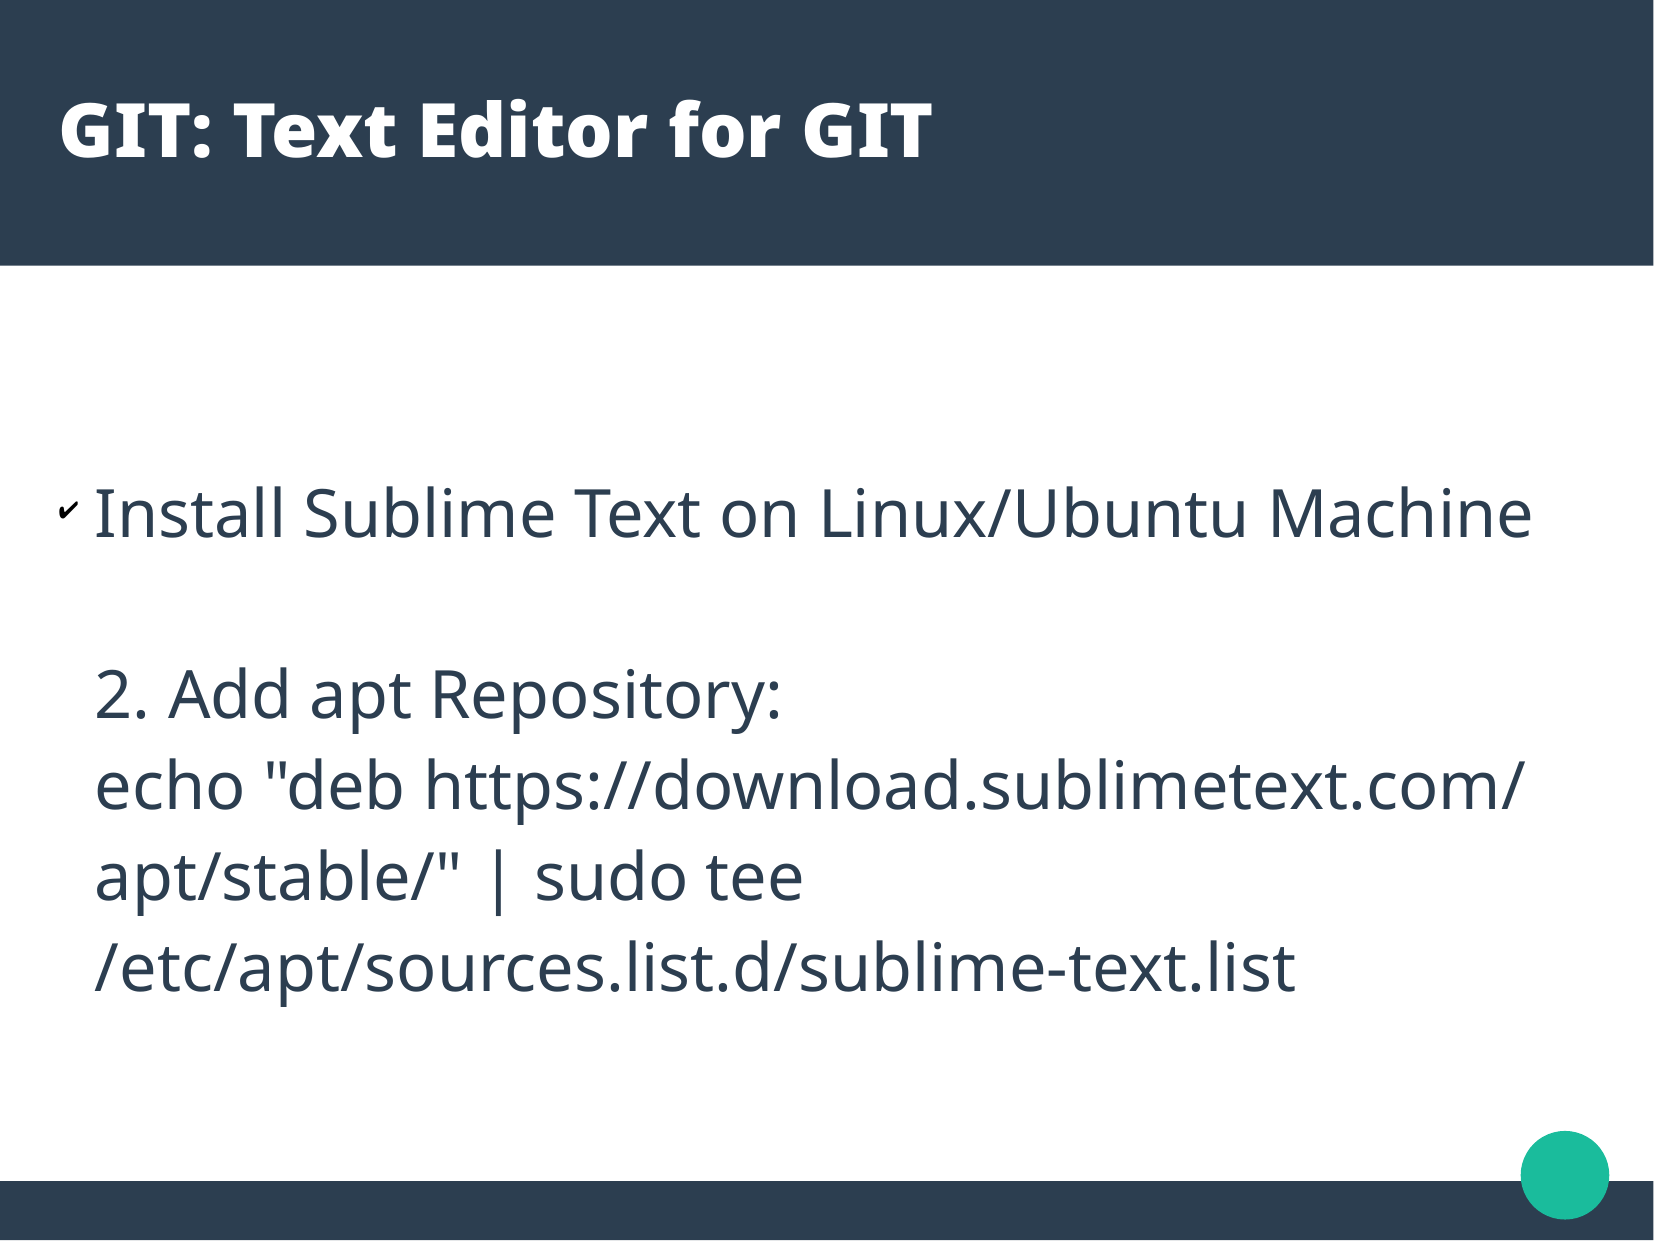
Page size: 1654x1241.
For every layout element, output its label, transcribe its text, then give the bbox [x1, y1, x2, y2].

title GIT: Text Editor for GIT [59, 40, 1595, 216]
subtitle Install Sublime Text on Linux/Ubuntu Machine 2. Add apt Repository: echo "deb https://download.sublimetext.com/ apt/stable/" | sudo tee /etc/apt/sources.list.d/sublime-text.list [59, 271, 1595, 1205]
